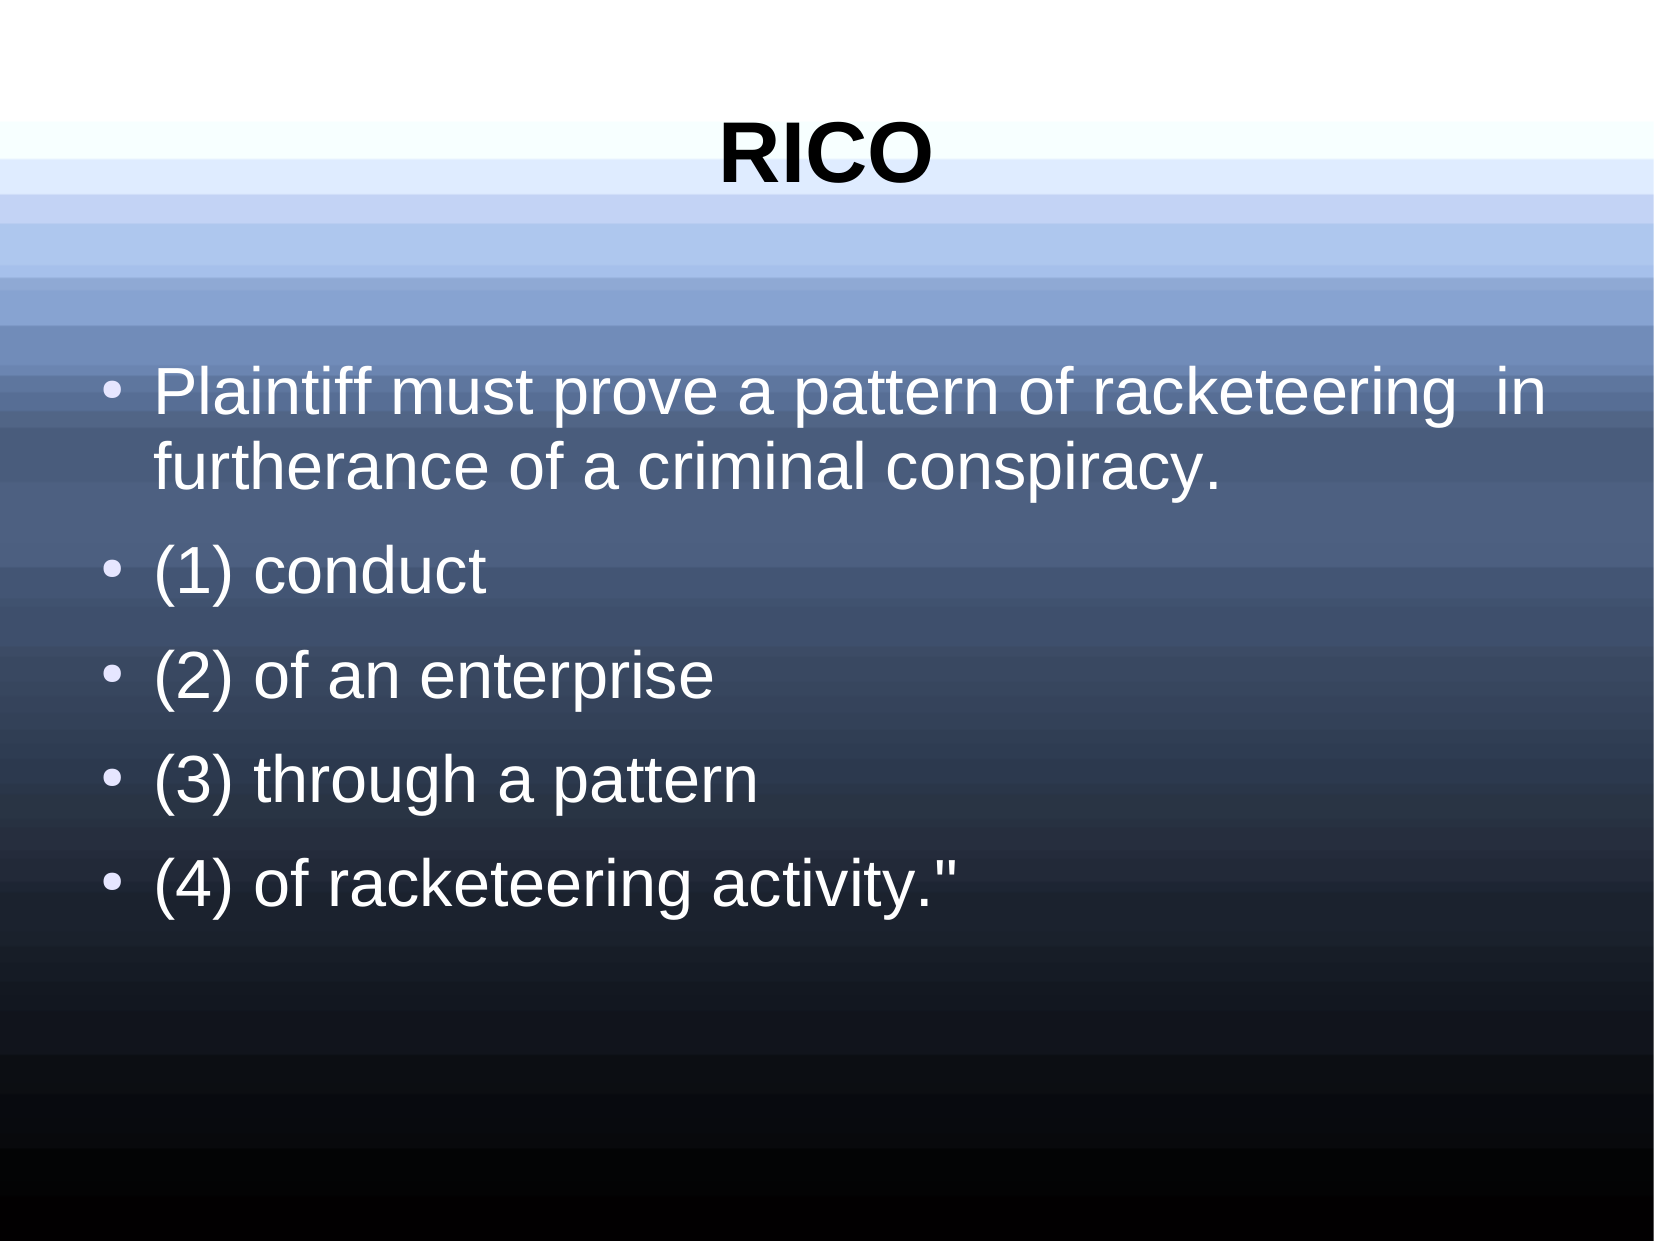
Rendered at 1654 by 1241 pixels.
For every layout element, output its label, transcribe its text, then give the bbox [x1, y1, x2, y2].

picture [0, 0, 1654, 1241]
list Plaintiff must prove a pattern of racketeering in furtherance of a criminal conspiracy. (1) conduct (2) of an enterprise (3) through a pattern (4) of racketeering activity." [82, 354, 1571, 1109]
title RICO [82, 49, 1571, 257]
